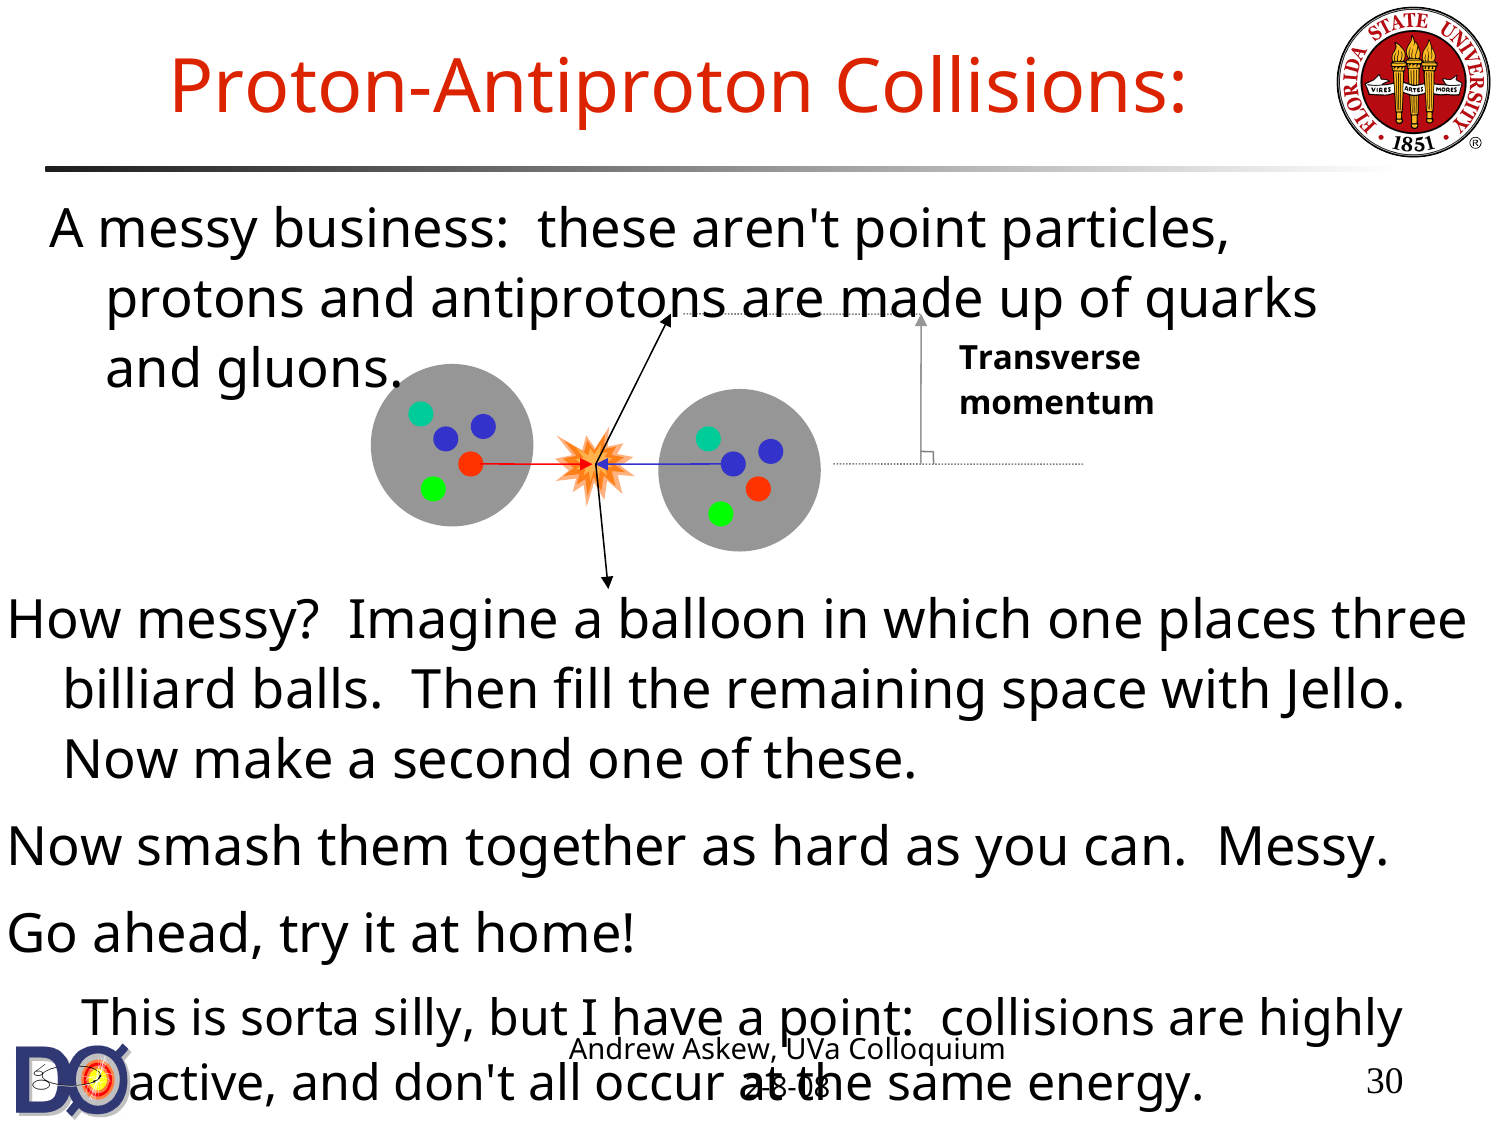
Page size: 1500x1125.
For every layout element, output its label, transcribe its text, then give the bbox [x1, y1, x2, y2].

picture [1335, 5, 1492, 159]
list A messy business: these aren't point particles, protons and antiprotons are made up of quarks and gluons. [49, 190, 1408, 582]
text_box How messy? Imagine a balloon in which one places three billiard balls. Then fill the remaining space with Jello. Now make a second one of these. Now smash them together as hard as you can. Messy. Go ahead, try it at home! This is sorta silly, but I have a point: collisions are highly active, and don't all occur at the same energy. [6, 582, 1500, 1039]
picture [9, 1042, 134, 1122]
title Proton-Antiproton Collisions: [168, 29, 1313, 137]
